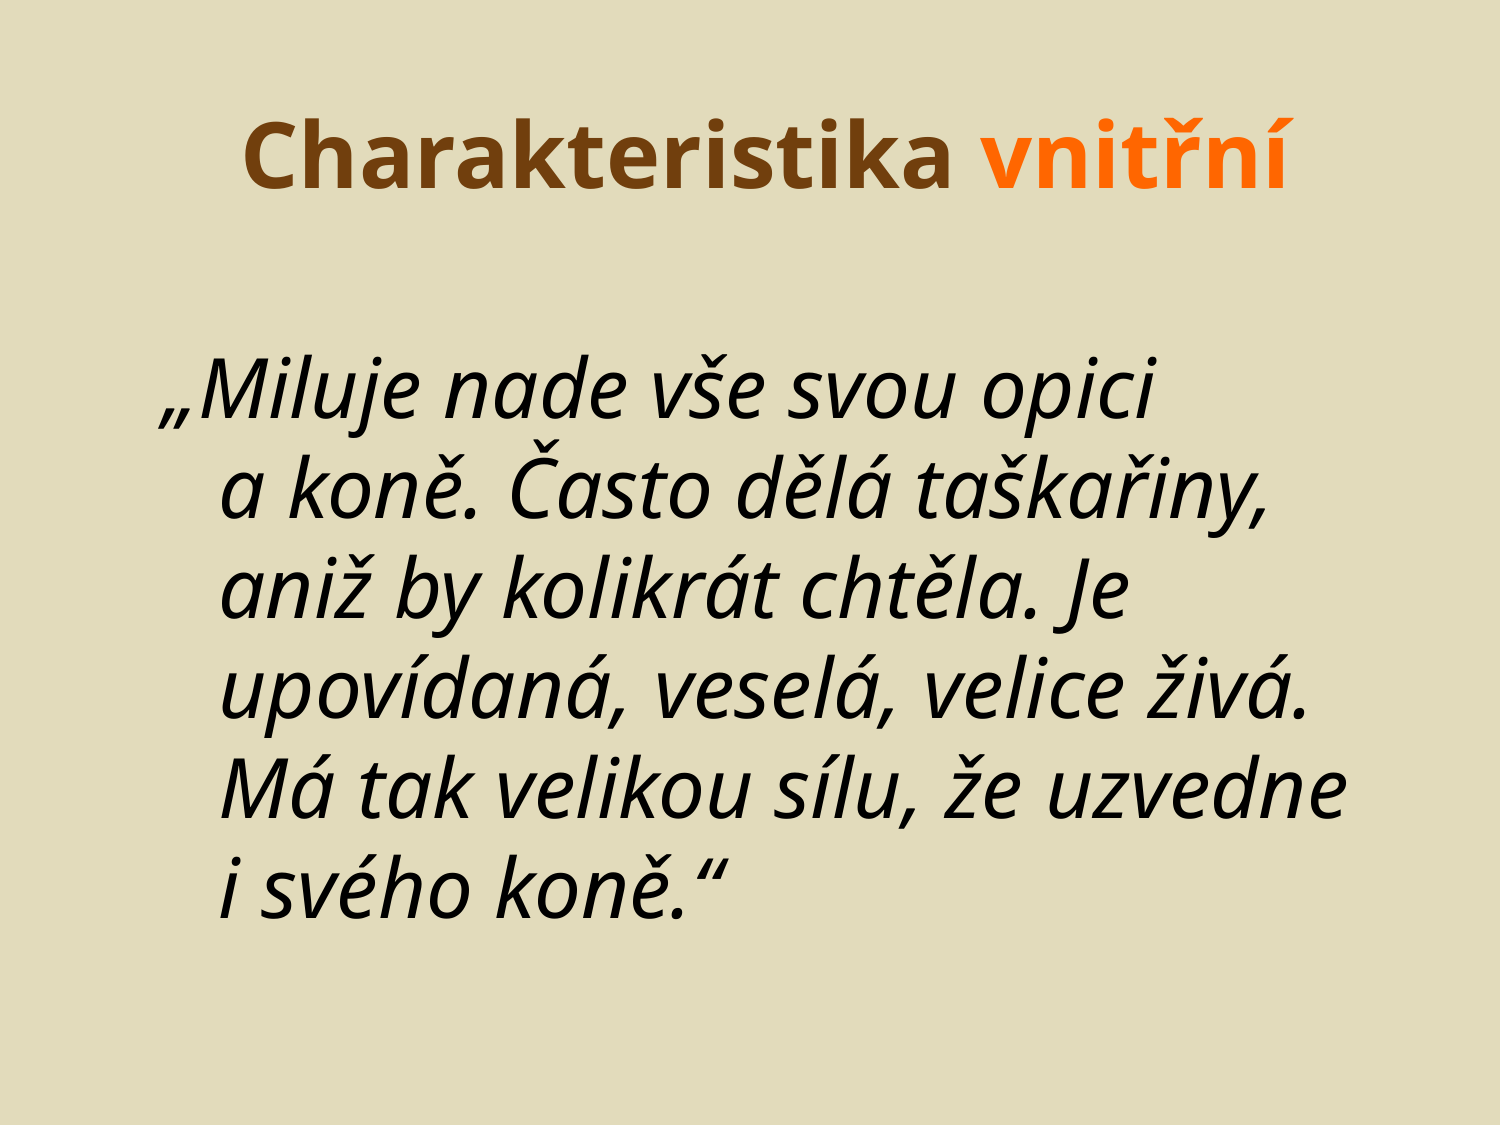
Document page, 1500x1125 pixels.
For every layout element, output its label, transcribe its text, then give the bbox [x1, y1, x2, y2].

list „Miluje nade vše svou opici a koně. Často dělá taškařiny, aniž by kolikrát chtěla. Je upovídaná, veselá, velice živá. Má tak velikou sílu, že uzvedne i svého koně.“ [147, 328, 1388, 944]
title Charakteristika vnitřní [140, 58, 1391, 247]
